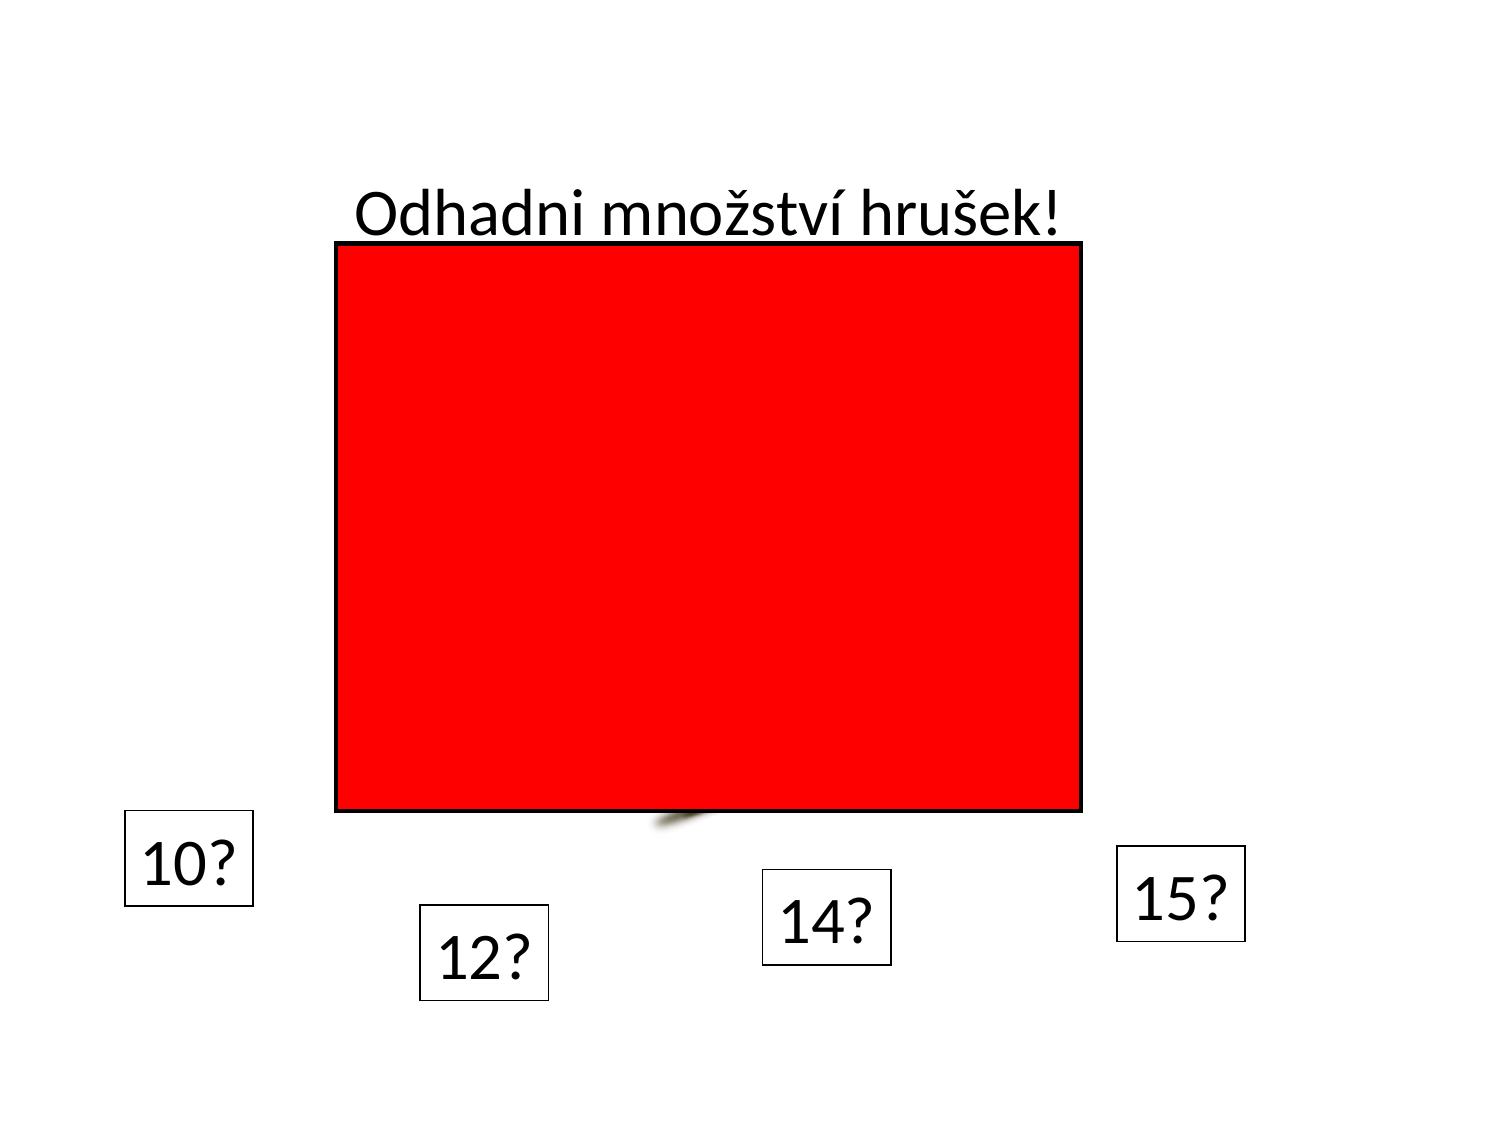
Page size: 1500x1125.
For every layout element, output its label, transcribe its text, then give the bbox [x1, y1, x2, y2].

text_box 15? [1117, 846, 1246, 942]
picture [492, 811, 511, 818]
picture [609, 811, 732, 853]
text_box [336, 243, 1081, 811]
text_box 14? [762, 869, 891, 965]
text_box 10? [124, 810, 254, 907]
text_box 12? [420, 904, 549, 1001]
text_box Odhadni množství hrušek! [339, 160, 1079, 243]
